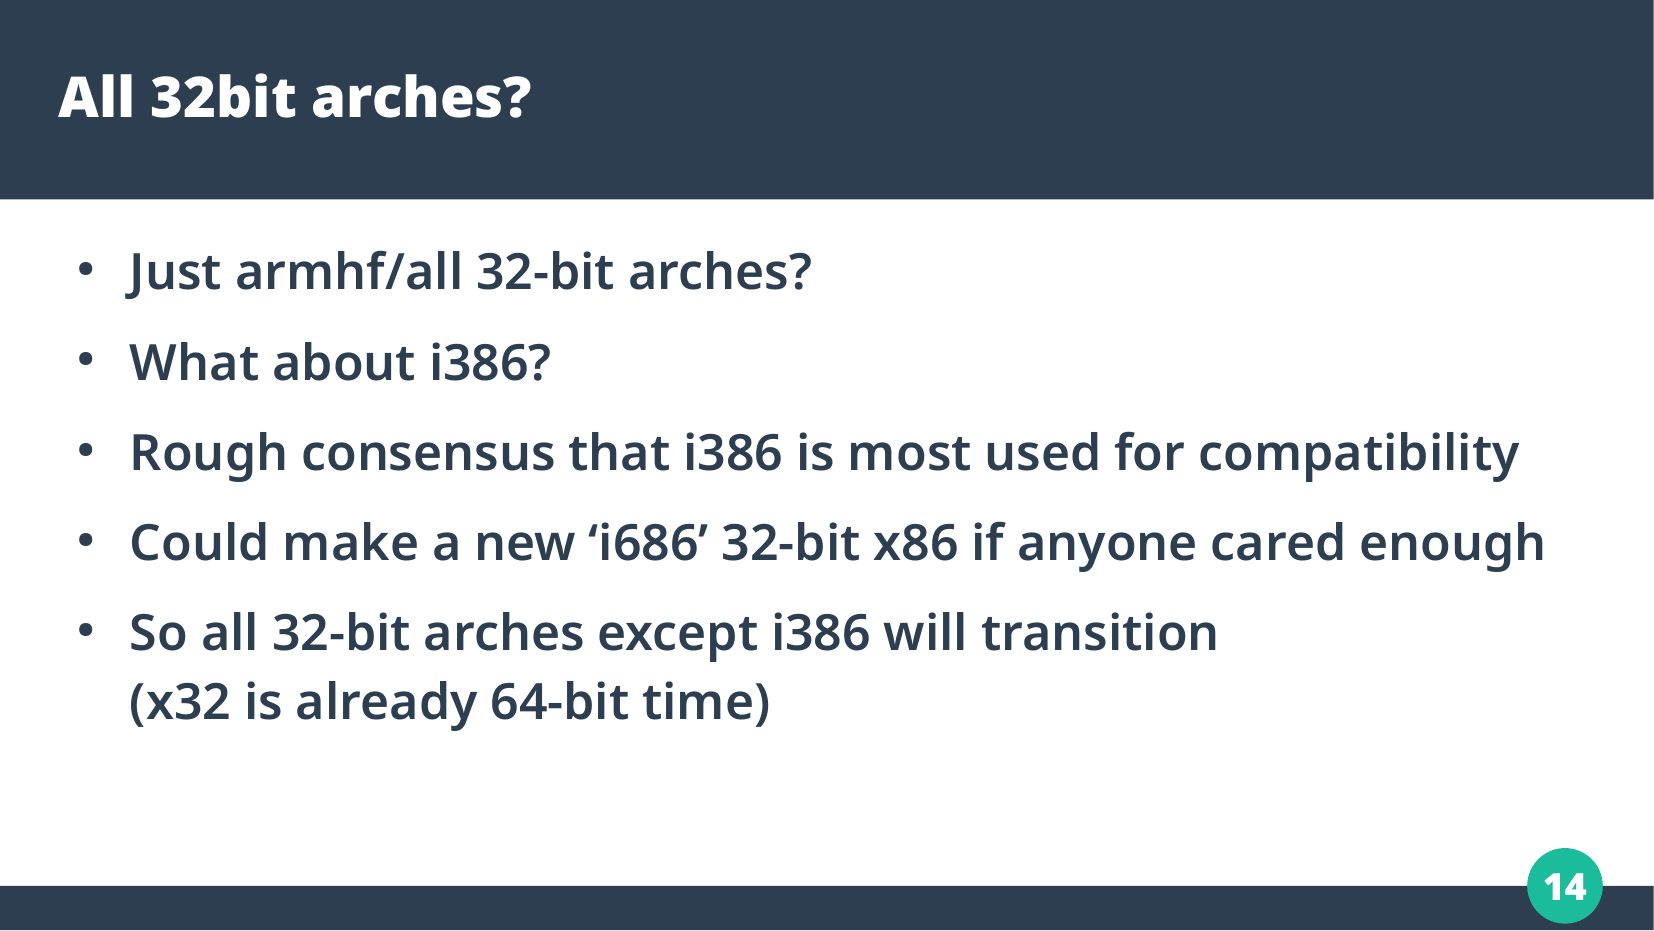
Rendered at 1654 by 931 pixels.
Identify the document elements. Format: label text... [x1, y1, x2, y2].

list Just armhf/all 32-bit arches? What about i386? Rough consensus that i386 is most used for compatibility Could make a new ‘i686’ 32-bit x86 if anyone cared enough So all 32-bit arches except i386 will transition (x32 is already 64-bit time) [59, 236, 1595, 857]
title All 32bit arches? [59, 37, 1595, 155]
